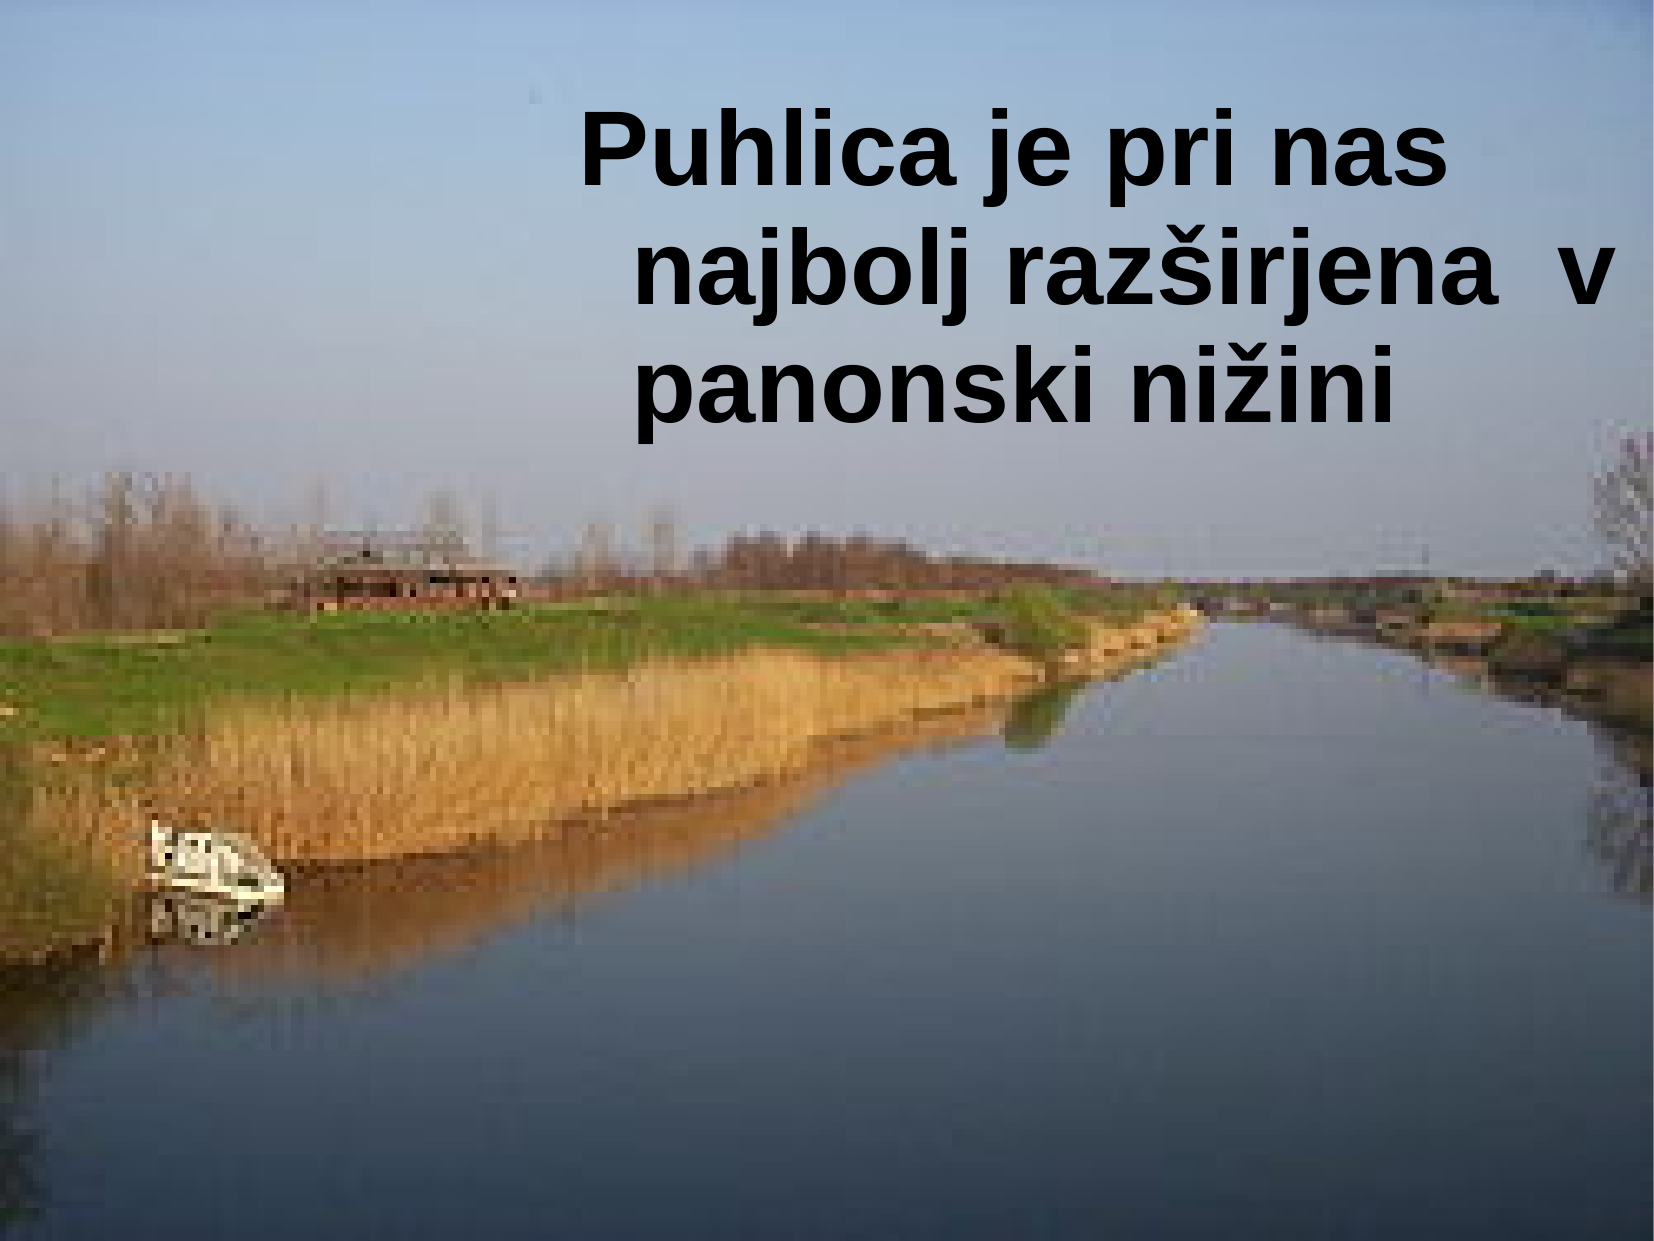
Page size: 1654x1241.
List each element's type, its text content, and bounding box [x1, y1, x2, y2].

picture [0, 0, 1654, 1241]
list Puhlica je pri nas najbolj razširjena v panonski nižini [560, 83, 1624, 440]
